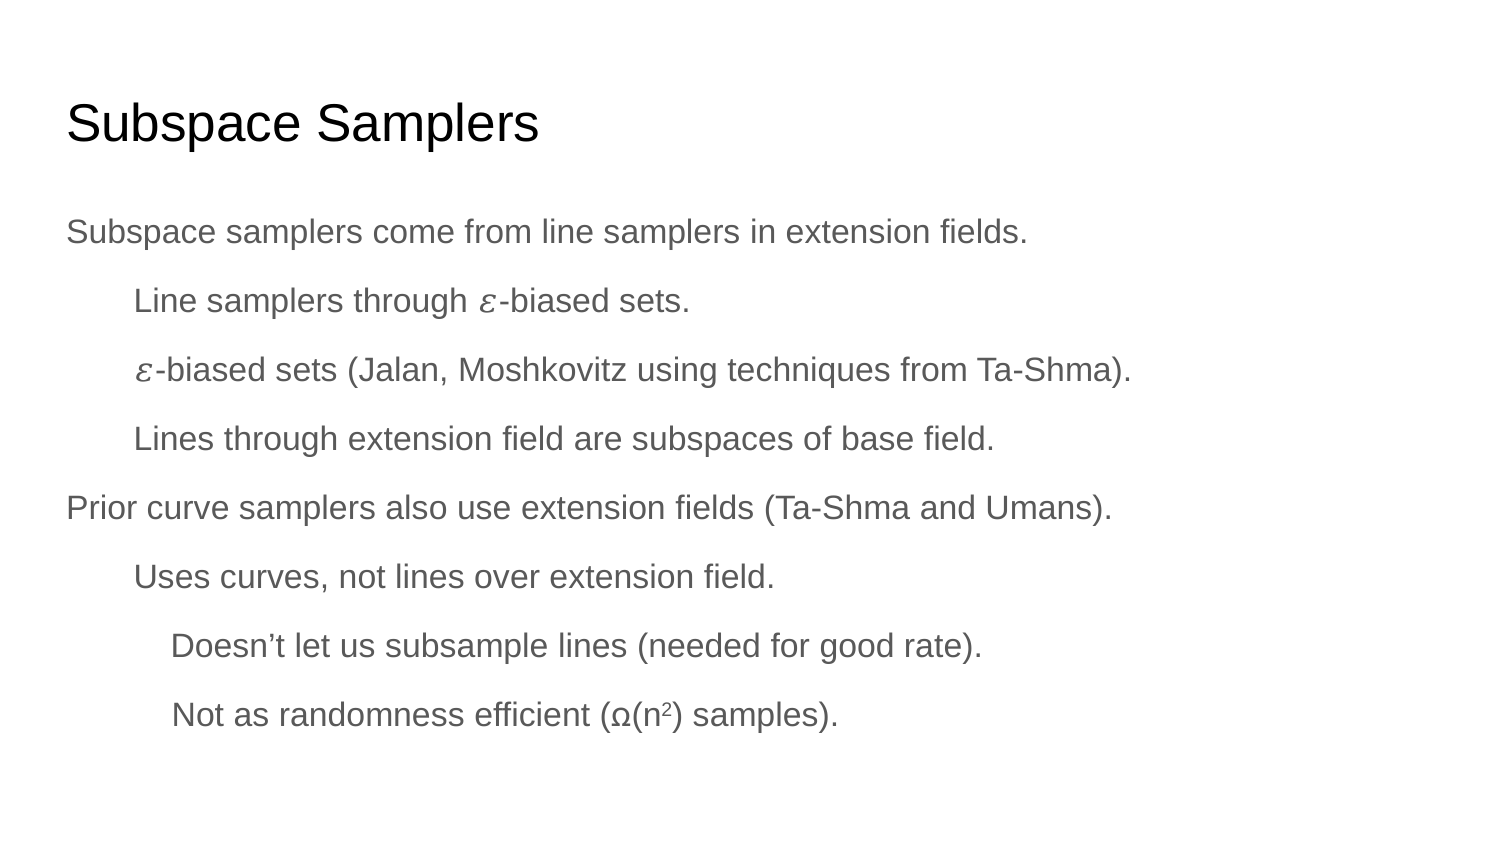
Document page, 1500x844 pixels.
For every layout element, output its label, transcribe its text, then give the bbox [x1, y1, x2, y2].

list Subspace samplers come from line samplers in extension fields. Line samplers through 𝜀-biased sets. 𝜀-biased sets (Jalan, Moshkovitz using techniques from Ta-Shma). Lines through extension field are subspaces of base field. Prior curve samplers also use extension fields (Ta-Shma and Umans). Uses curves, not lines over extension field. Doesn’t let us subsample lines (needed for good rate). Not as randomness efficient (ꭥ(n2) samples). [51, 189, 1449, 750]
title Subspace Samplers [51, 72, 1449, 167]
